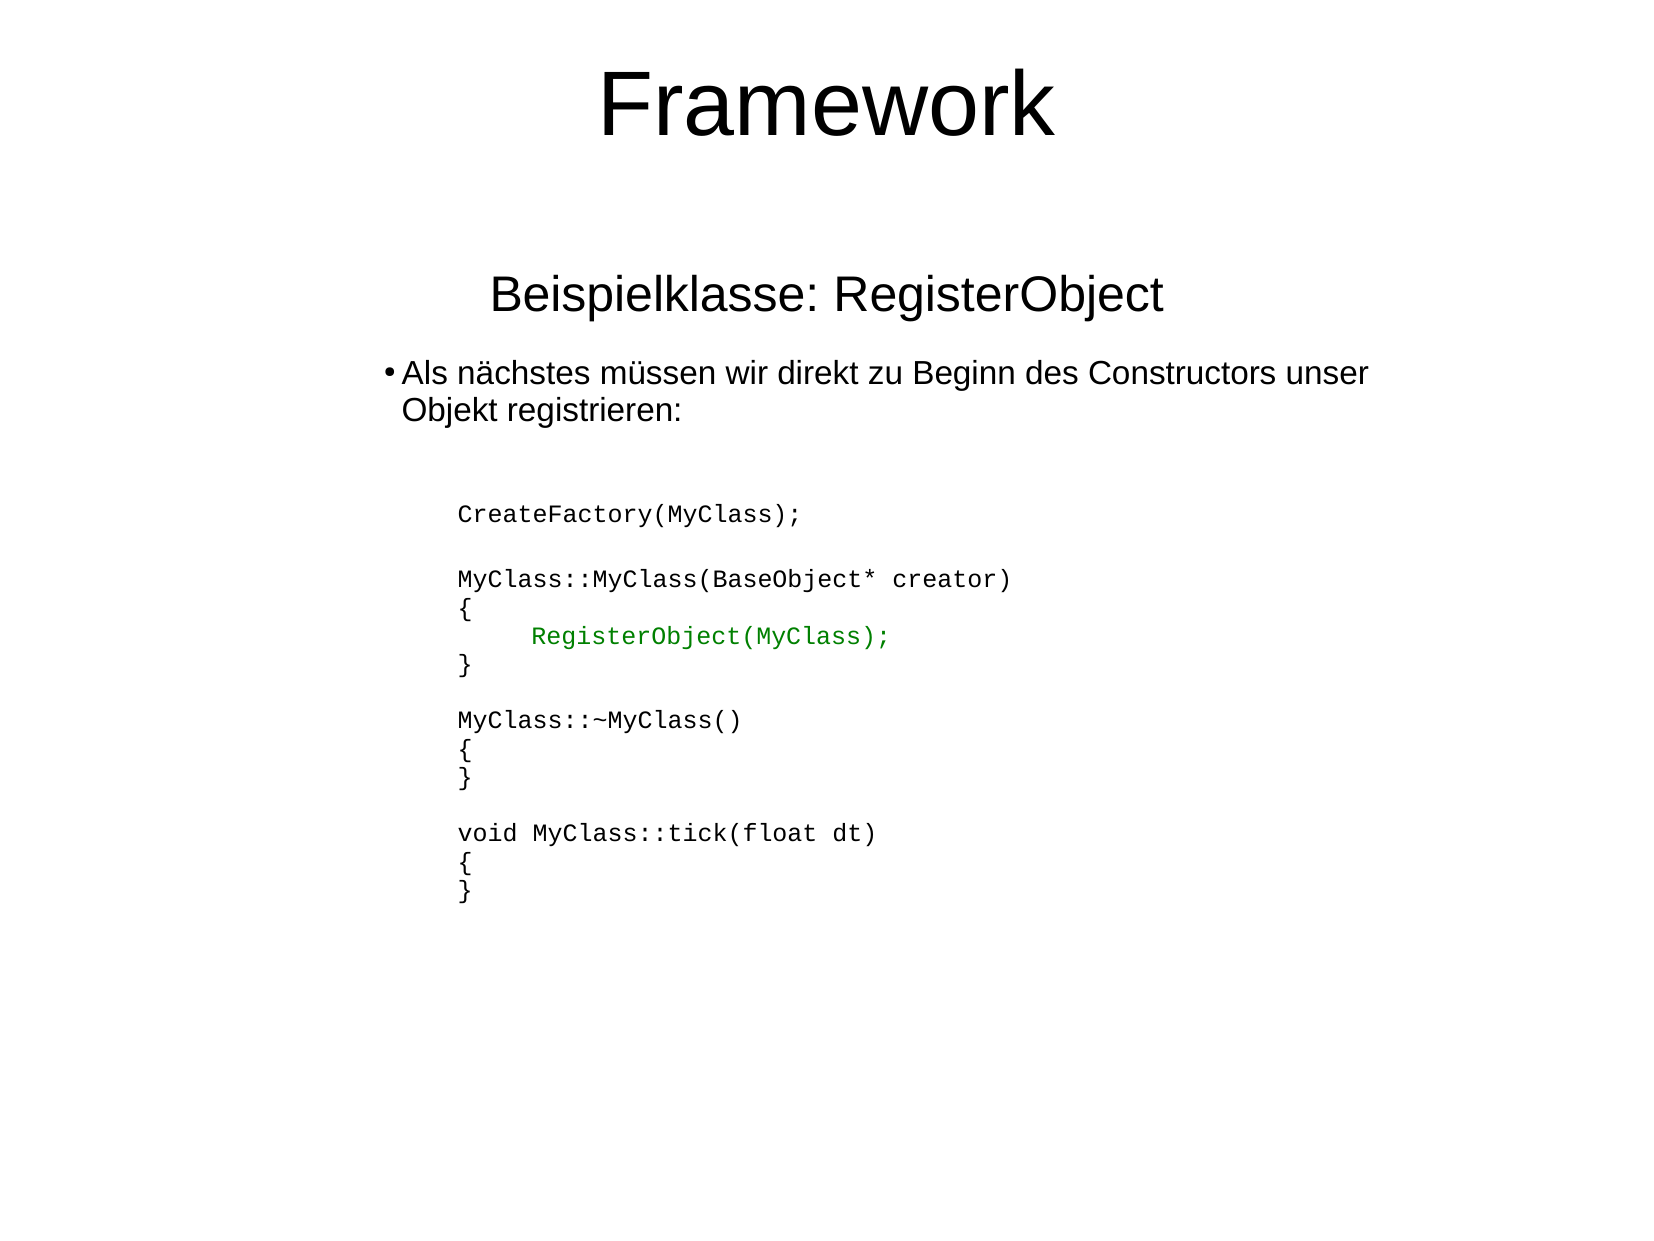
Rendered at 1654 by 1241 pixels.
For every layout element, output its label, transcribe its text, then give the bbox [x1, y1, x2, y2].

text_box Beispielklasse: RegisterObject [82, 265, 1571, 325]
text_box Als nächstes müssen wir direkt zu Beginn des Constructors unser Objekt registrieren: CreateFactory(MyClass); MyClass::MyClass(BaseObject* creator) { RegisterObject(MyClass); } MyClass::~MyClass() { } void MyClass::tick(float dt) { } [383, 354, 1388, 918]
title Framework [82, 0, 1571, 208]
